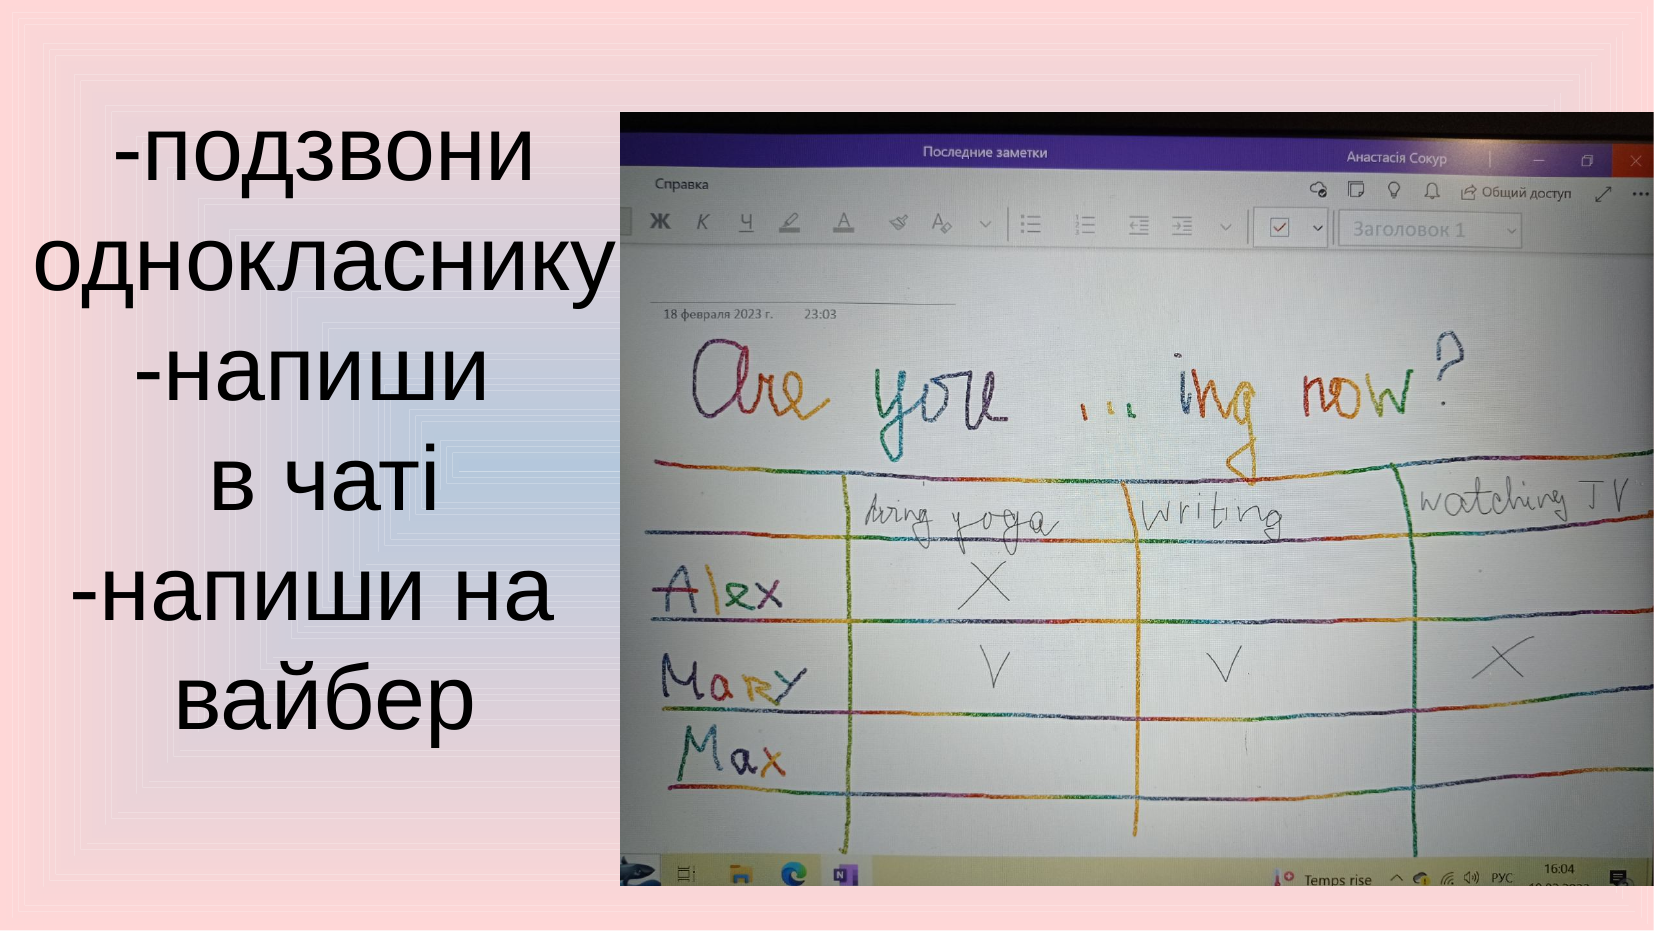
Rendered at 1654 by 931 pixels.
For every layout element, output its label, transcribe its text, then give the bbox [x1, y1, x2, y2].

title -подзвони однокласнику -напиши в чаті -напиши на вайбер [0, 88, 650, 704]
picture [620, 112, 1654, 886]
